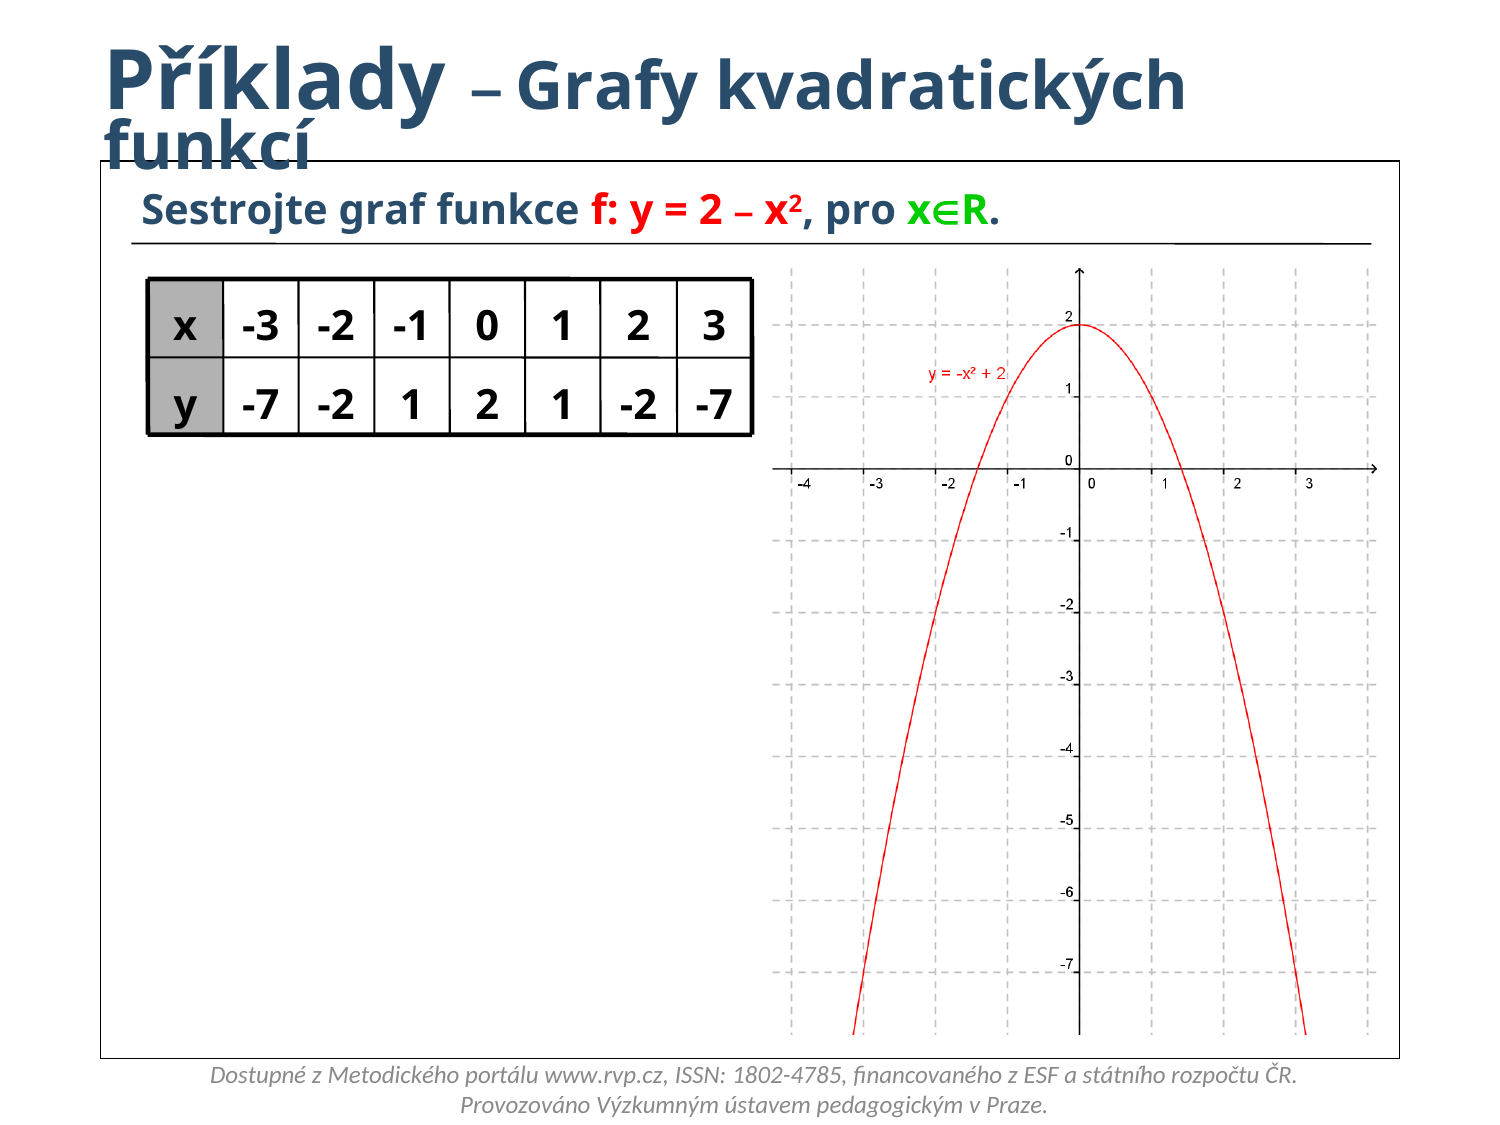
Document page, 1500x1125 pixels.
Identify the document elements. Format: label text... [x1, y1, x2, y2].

picture [772, 268, 1377, 1035]
text_box -1 [376, 282, 448, 356]
text_box 1 [527, 359, 599, 432]
text_box 1 [376, 359, 448, 432]
text_box y [151, 359, 222, 432]
text_box -7 [678, 359, 749, 432]
text_box -2 [300, 359, 373, 432]
text_box 1 [527, 282, 599, 356]
text_box -7 [225, 359, 297, 432]
text_box Sestrojte graf funkce f: y = 2 – x2, pro xR. [126, 160, 1367, 256]
text_box -3 [225, 282, 297, 356]
text_box 2 [602, 282, 675, 356]
text_box [100, 190, 1400, 1059]
text_box 3 [678, 282, 749, 356]
text_box 0 [451, 282, 524, 356]
title Příklady – Grafy kvadratických funkcí [88, 39, 1414, 190]
text_box x [150, 282, 222, 356]
text_box -2 [300, 282, 373, 356]
text_box 2 [451, 359, 524, 432]
text_box -2 [602, 359, 676, 432]
